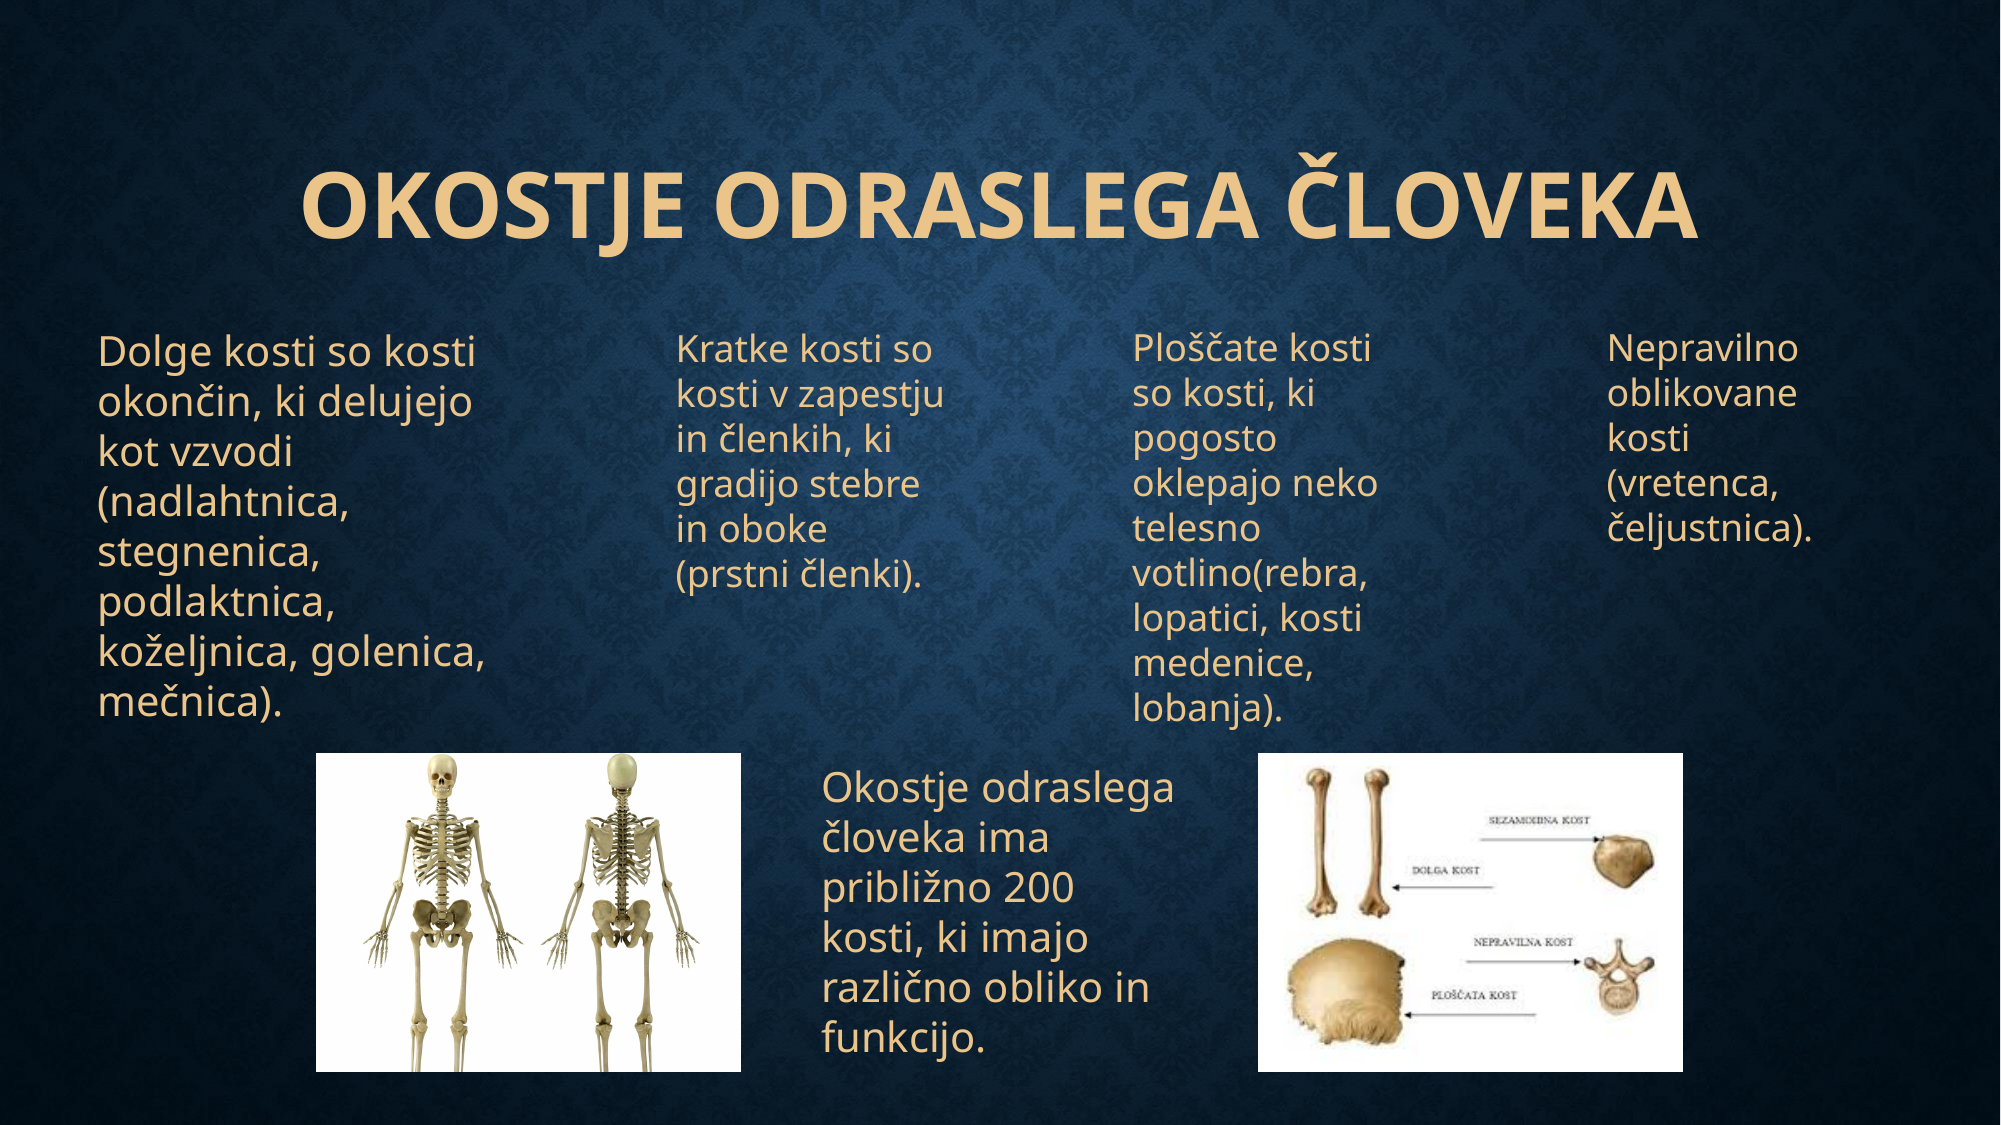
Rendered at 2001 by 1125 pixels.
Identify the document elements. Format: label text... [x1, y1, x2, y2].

text_box Nepravilno oblikovane kosti (vretenca, čeljustnica). [1591, 316, 1848, 556]
text_box Kratke kosti so kosti v zapestju in členkih, ki gradijo stebre in oboke (prstni členki). [660, 317, 964, 603]
text_box Okostje odraslega človeka ima približno 200 kosti, ki imajo različno obliko in funkcijo. [806, 753, 1192, 1069]
text_box Ploščate kosti so kosti, ki pogosto oklepajo neko telesno votlino(rebra, lopatici, kosti medenice, lobanja). [1117, 316, 1438, 736]
picture [0, 0, 2001, 1125]
title OKOSTJE ODRASLEGA ČLOVEKA [150, 99, 1849, 318]
text_box Dolge kosti so kosti okončin, ki delujejo kot vzvodi (nadlahtnica, stegnenica, podlaktnica, koželjnica, golenica, mečnica). [82, 317, 507, 733]
